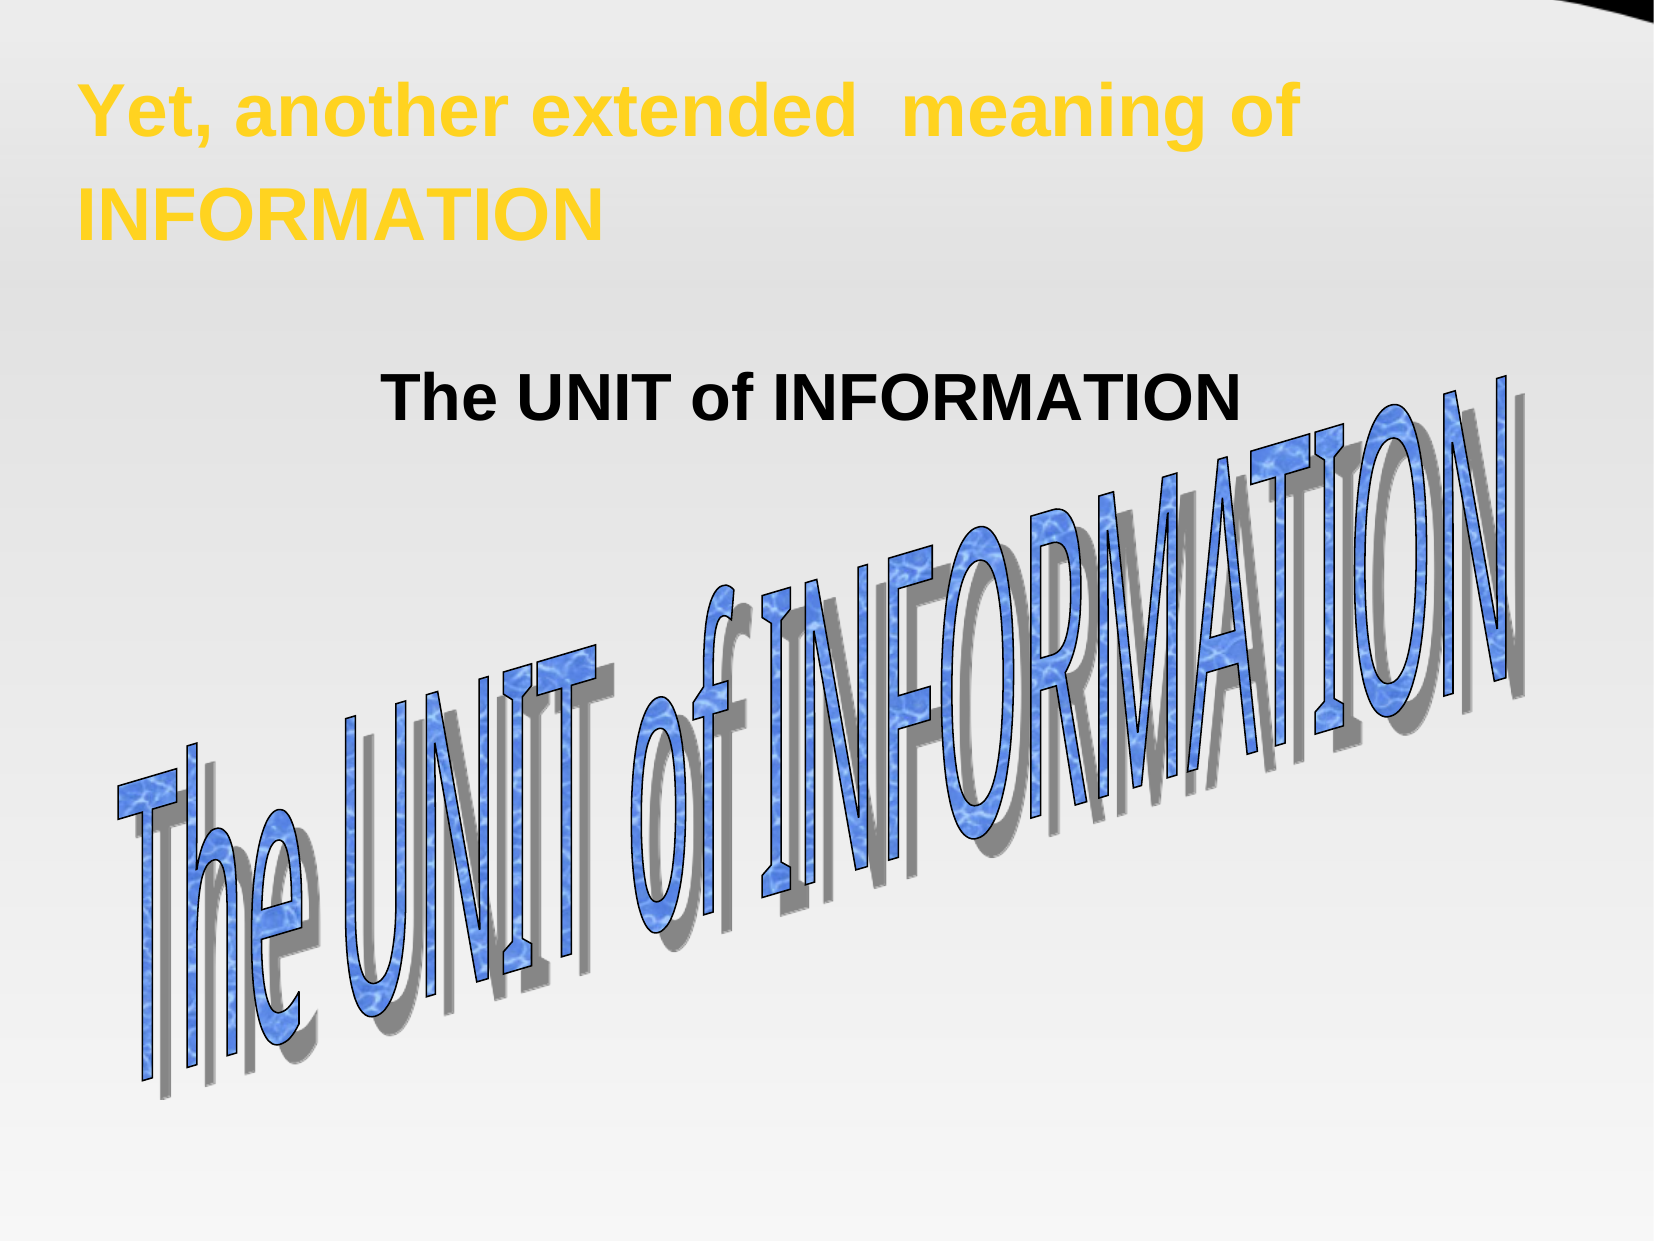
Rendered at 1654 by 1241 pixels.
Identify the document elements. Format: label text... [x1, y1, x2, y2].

text_box The UNIT of INFORMATION [1030, 508, 1087, 819]
text_box The UNIT of INFORMATION [1098, 473, 1177, 799]
text_box The UNIT of INFORMATION [1315, 443, 1344, 735]
text_box The UNIT of INFORMATION [1443, 375, 1506, 697]
text_box The UNIT of INFORMATION [941, 526, 1014, 839]
text_box The UNIT of INFORMATION [537, 644, 596, 957]
text_box The UNIT of INFORMATION [265, 327, 1359, 443]
text_box The UNIT of INFORMATION [426, 676, 489, 997]
text_box The UNIT of INFORMATION [1250, 443, 1310, 746]
text_box The UNIT of INFORMATION [118, 768, 177, 1081]
text_box The UNIT of INFORMATION [1354, 404, 1427, 717]
text_box The UNIT of INFORMATION [693, 585, 734, 915]
text_box The UNIT of INFORMATION [251, 809, 302, 1045]
text_box The UNIT of INFORMATION [762, 587, 791, 898]
text_box The UNIT of INFORMATION [1187, 456, 1258, 772]
title Yet, another extended meaning of INFORMATION [76, 39, 1565, 266]
picture [0, 0, 1654, 1241]
text_box The UNIT of INFORMATION [805, 564, 868, 885]
text_box The UNIT of INFORMATION [888, 545, 933, 861]
text_box The UNIT of INFORMATION [187, 743, 237, 1068]
text_box The UNIT of INFORMATION [631, 696, 686, 933]
text_box The UNIT of INFORMATION [345, 700, 406, 1017]
text_box The UNIT of INFORMATION [503, 663, 532, 975]
